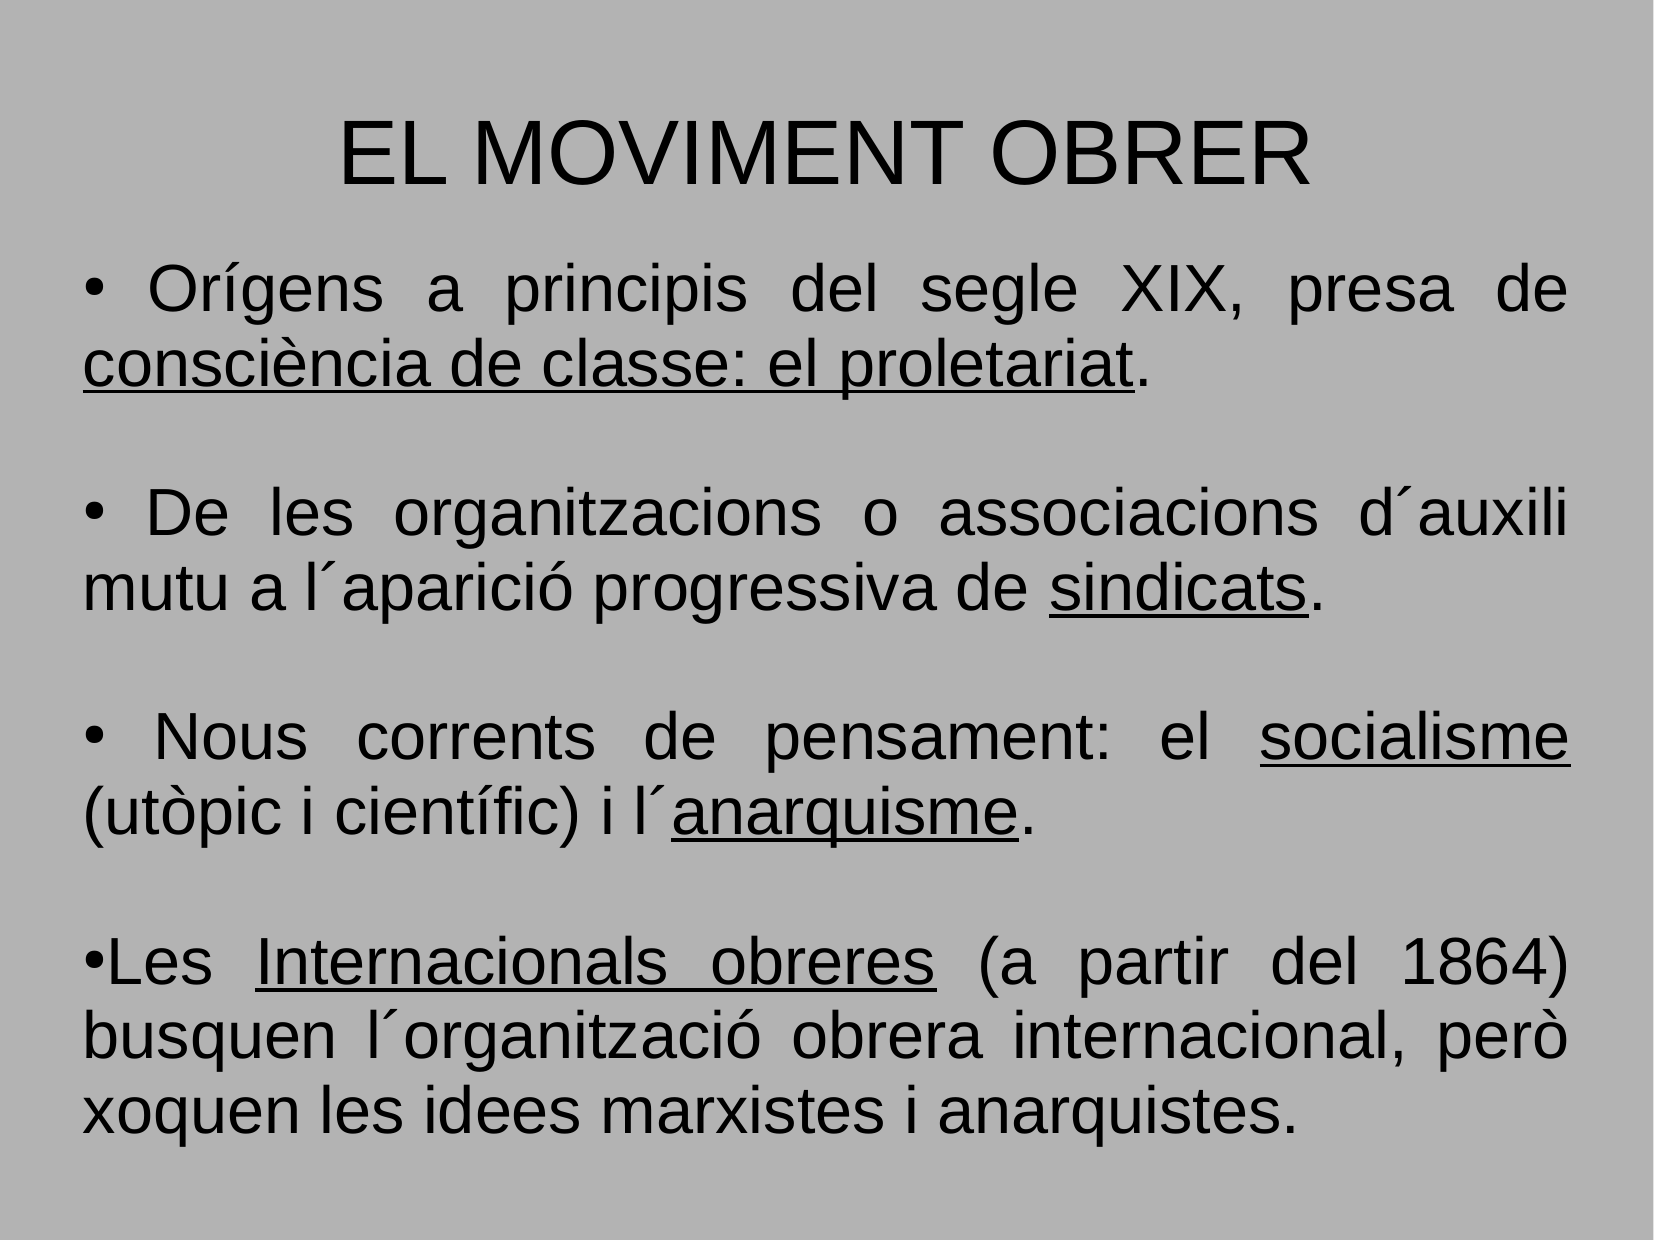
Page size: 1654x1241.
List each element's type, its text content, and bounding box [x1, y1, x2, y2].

title EL MOVIMENT OBRER [82, 56, 1571, 250]
subtitle Orígens a principis del segle XIX, presa de consciència de classe: el proletariat. De les organitzacions o associacions d´auxili mutu a l´aparició progressiva de sindicats. Nous corrents de pensament: el socialisme (utòpic i científic) i l´anarquisme. Les Internacionals obreres (a partir del 1864) busquen l´organització obrera internacional, però xoquen les idees marxistes i anarquistes. [82, 250, 1571, 1149]
